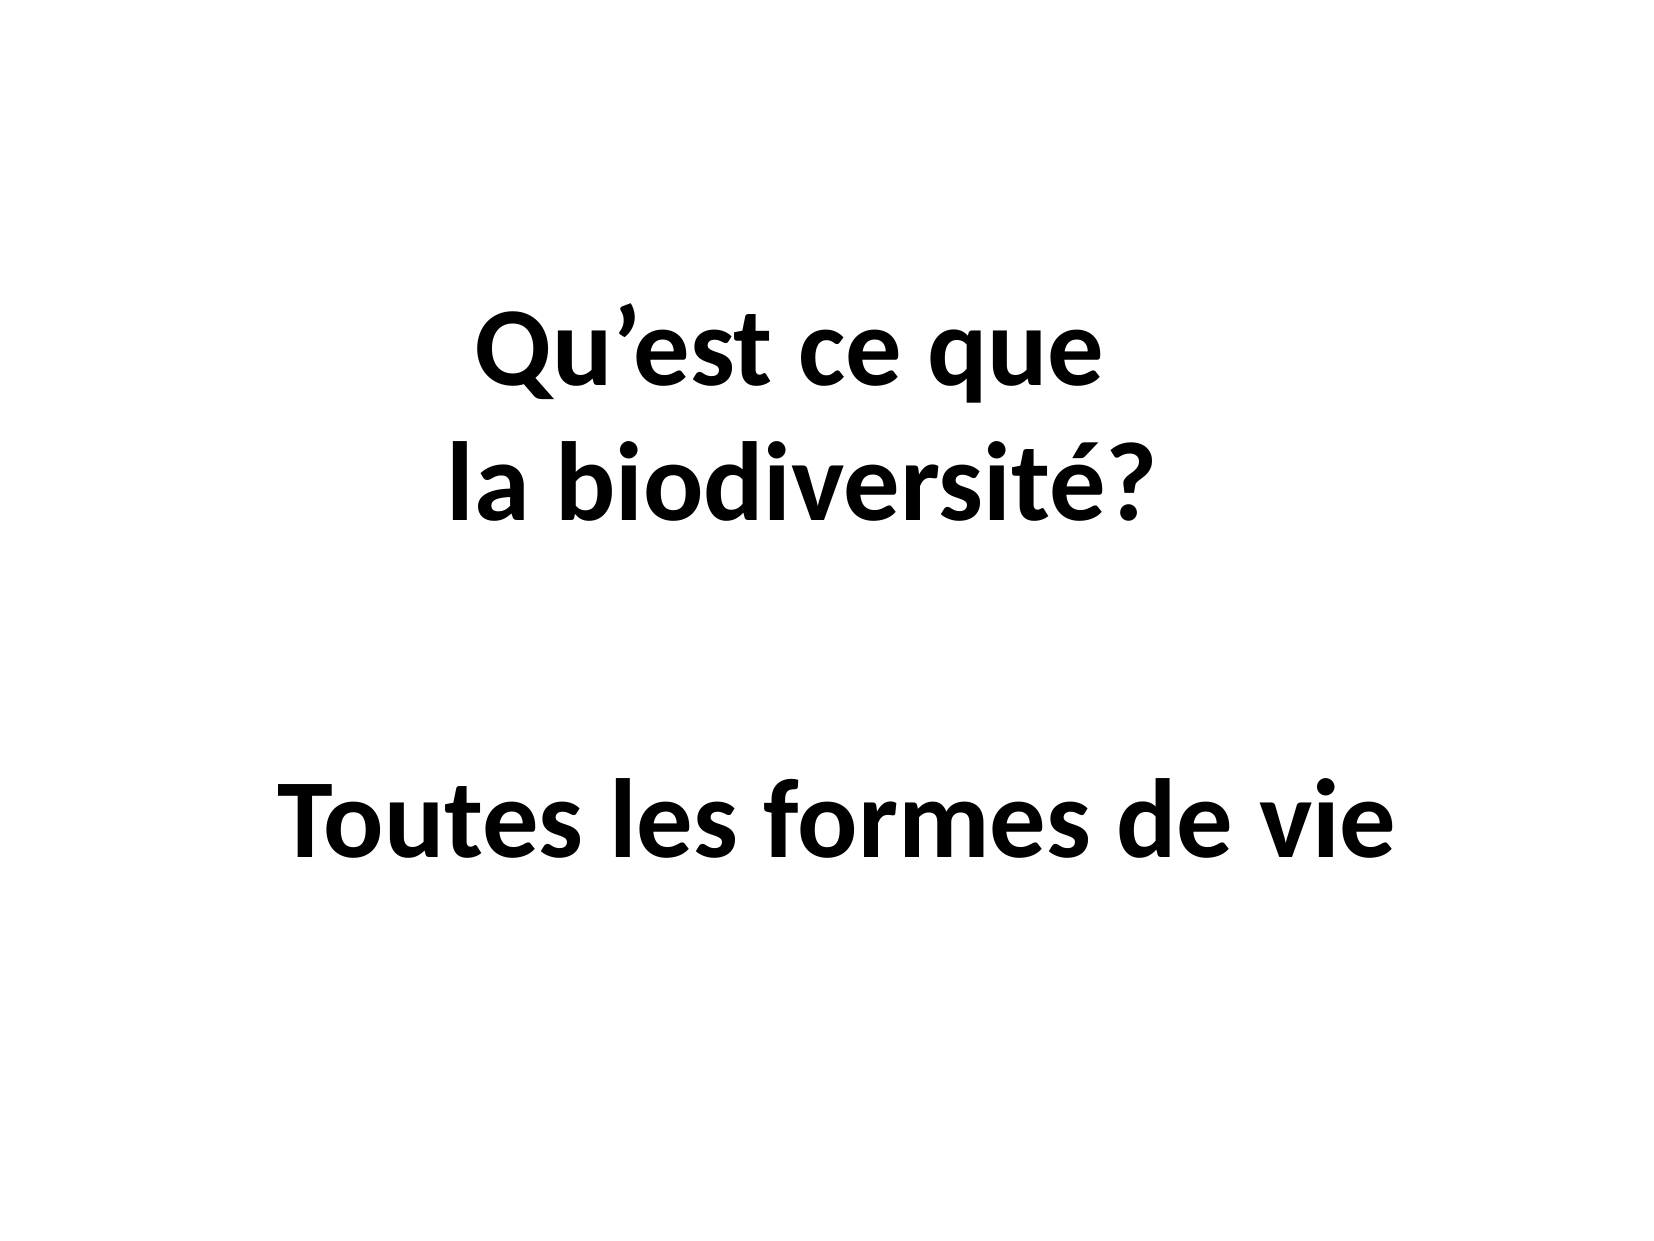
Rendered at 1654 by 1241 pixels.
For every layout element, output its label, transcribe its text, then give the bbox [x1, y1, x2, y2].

text_box Qu’est ce que la biodiversité? [389, 265, 1217, 551]
text_box Toutes les formes de vie [177, 738, 1524, 888]
